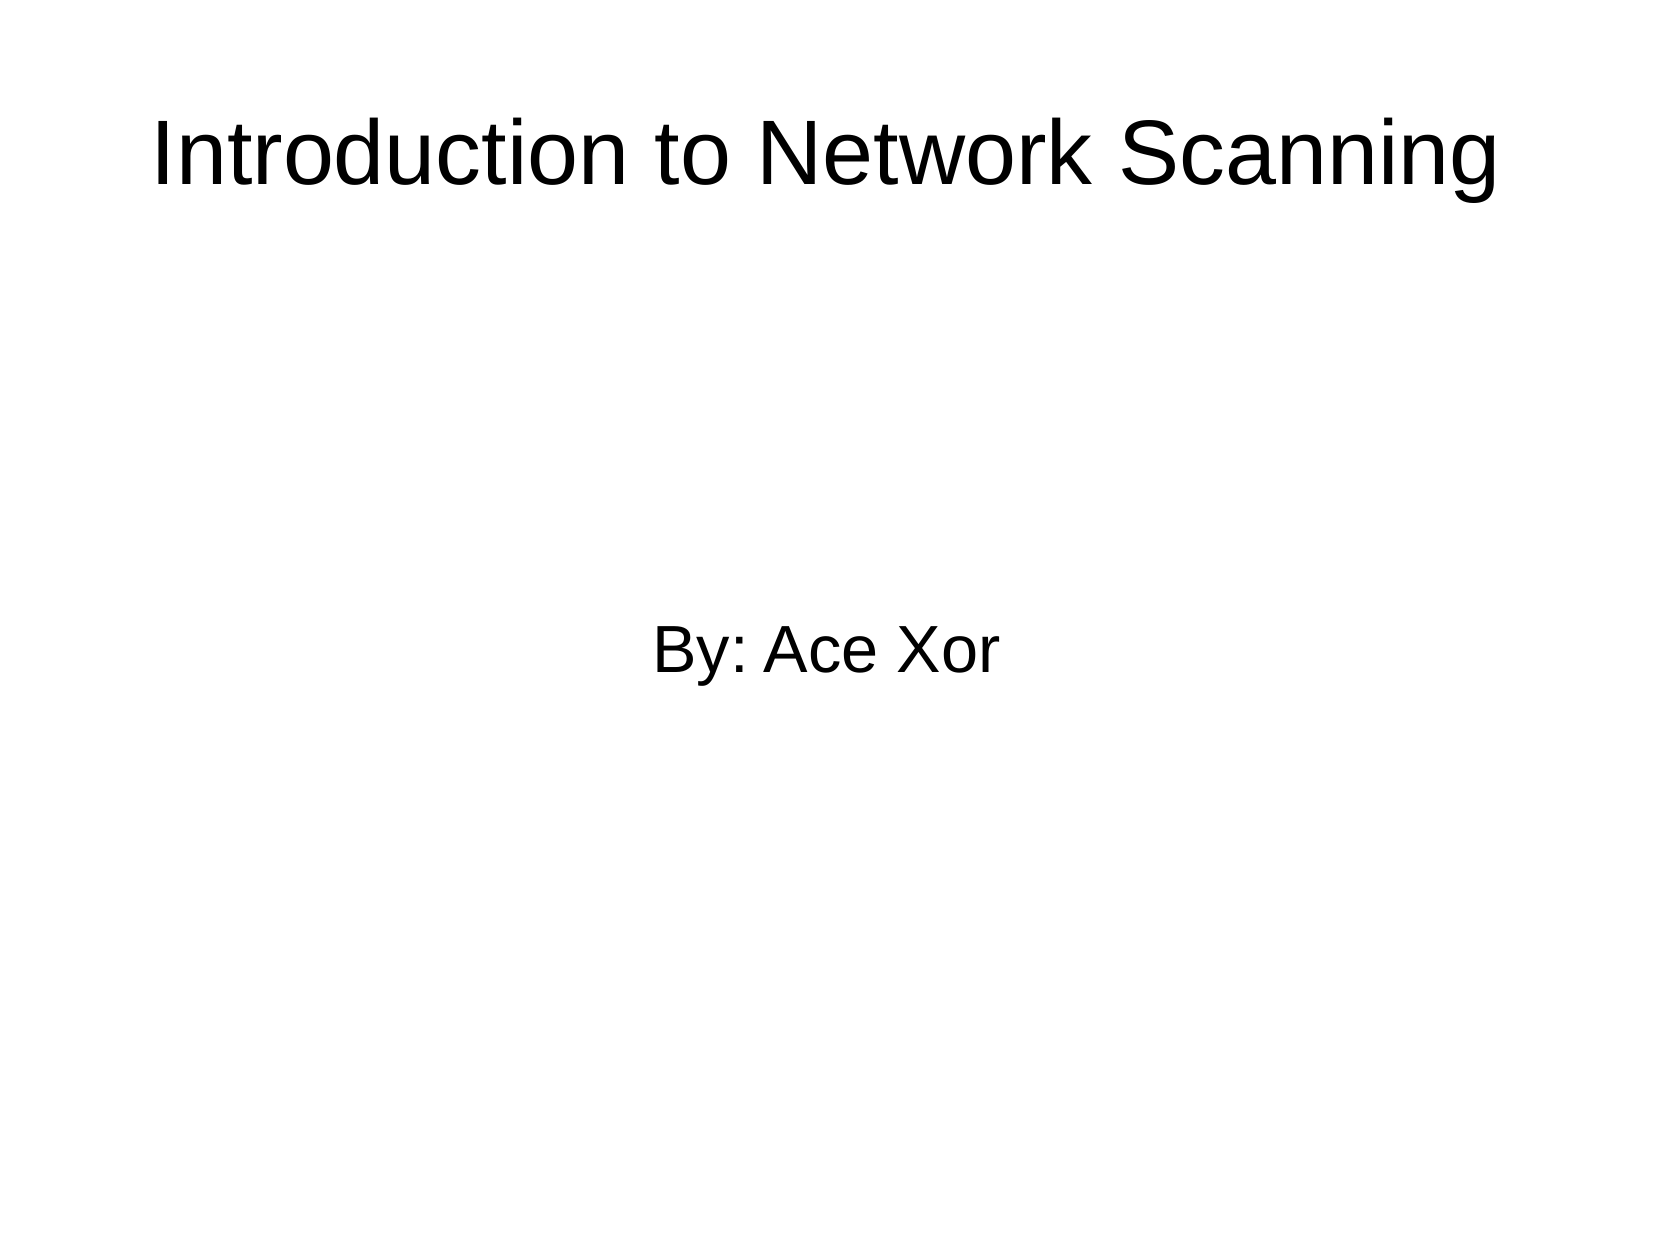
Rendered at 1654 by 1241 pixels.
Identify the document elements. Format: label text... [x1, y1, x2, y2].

title Introduction to Network Scanning [82, 49, 1571, 257]
subtitle By: Ace Xor [82, 290, 1571, 1010]
